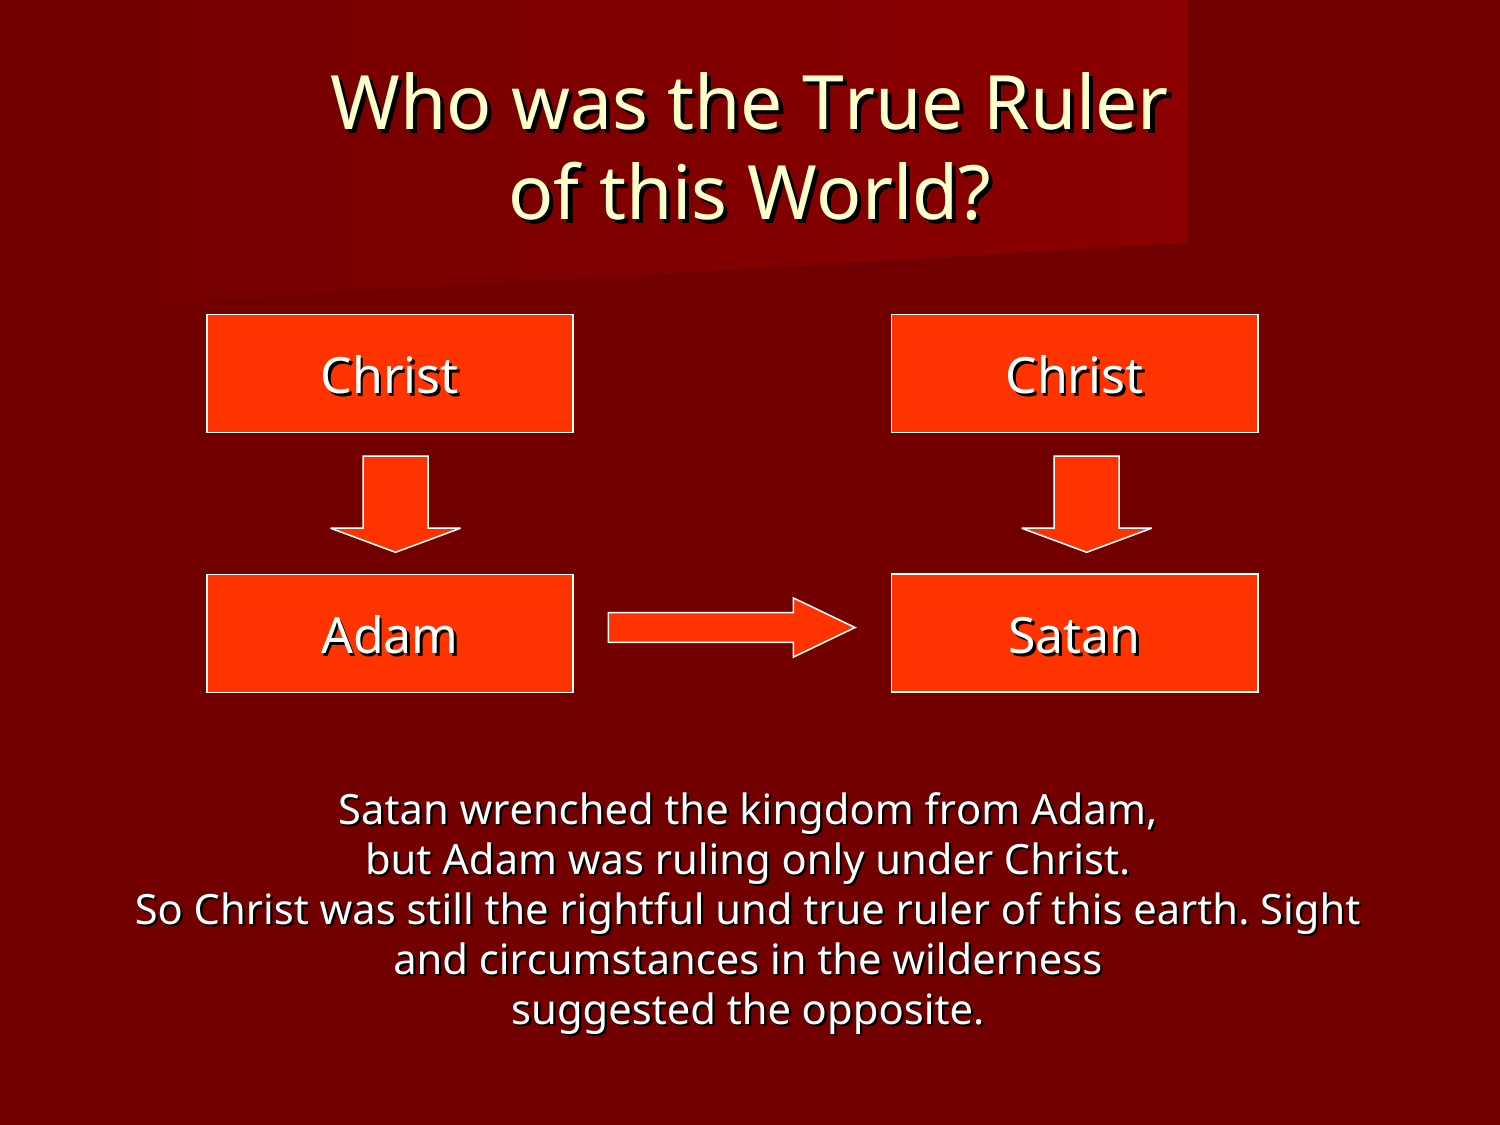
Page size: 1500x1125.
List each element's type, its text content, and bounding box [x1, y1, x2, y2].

text_box Christ [891, 314, 1258, 433]
title Who was the True Ruler of this World? [75, 47, 1426, 243]
text_box [1021, 456, 1152, 553]
text_box [608, 597, 856, 658]
text_box [330, 456, 461, 553]
text_box Satan wrenched the kingdom from Adam, but Adam was ruling only under Christ. So Christ was still the rightful und true ruler of this earth. Sight and circumstances in the wilderness suggested the opposite. [112, 775, 1384, 1041]
text_box Satan [891, 574, 1258, 693]
text_box Christ [206, 314, 573, 433]
text_box Adam [206, 574, 573, 693]
